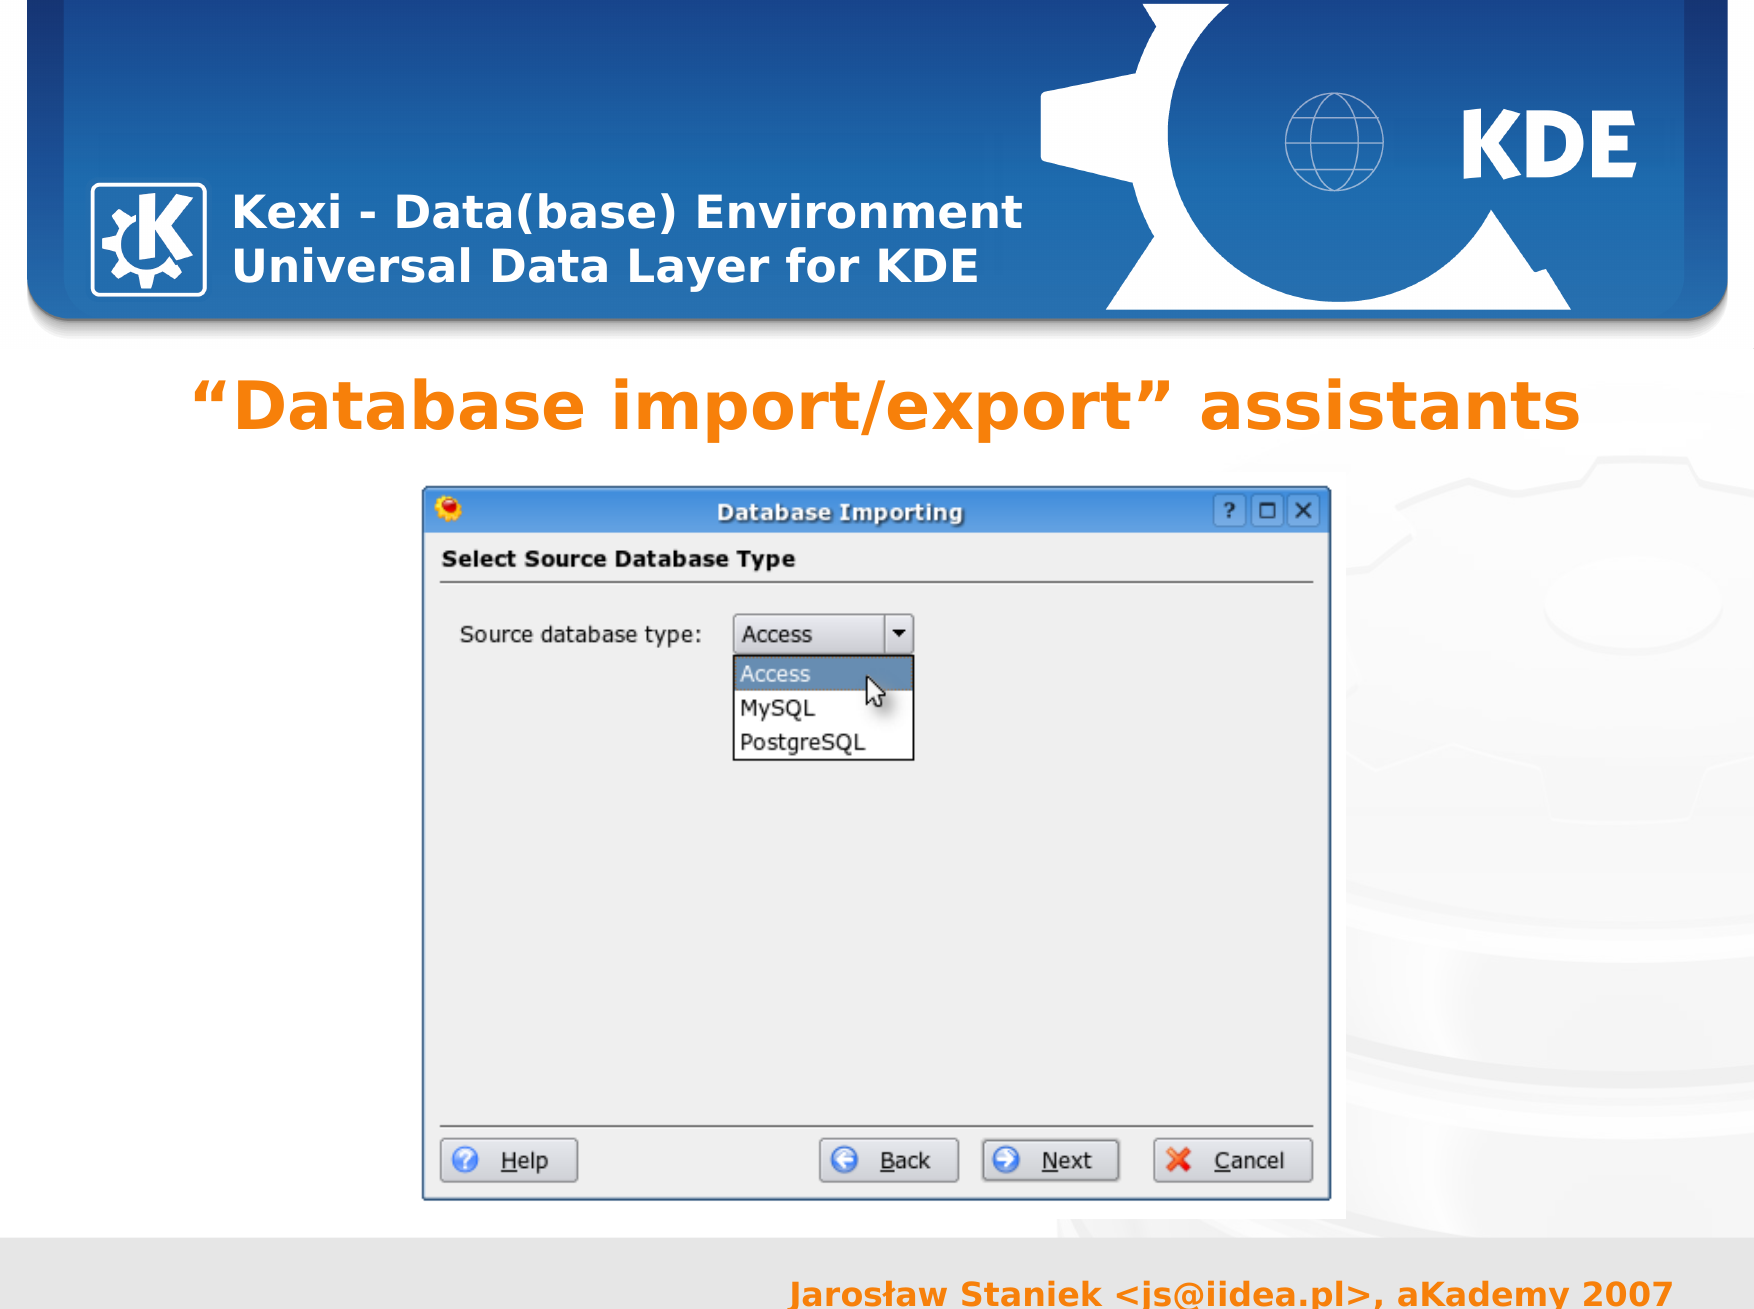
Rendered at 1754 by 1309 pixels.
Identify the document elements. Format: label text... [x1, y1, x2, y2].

picture [0, 0, 1754, 349]
title “Database import/export” assistants [41, 369, 1731, 445]
picture [408, 472, 1346, 1219]
